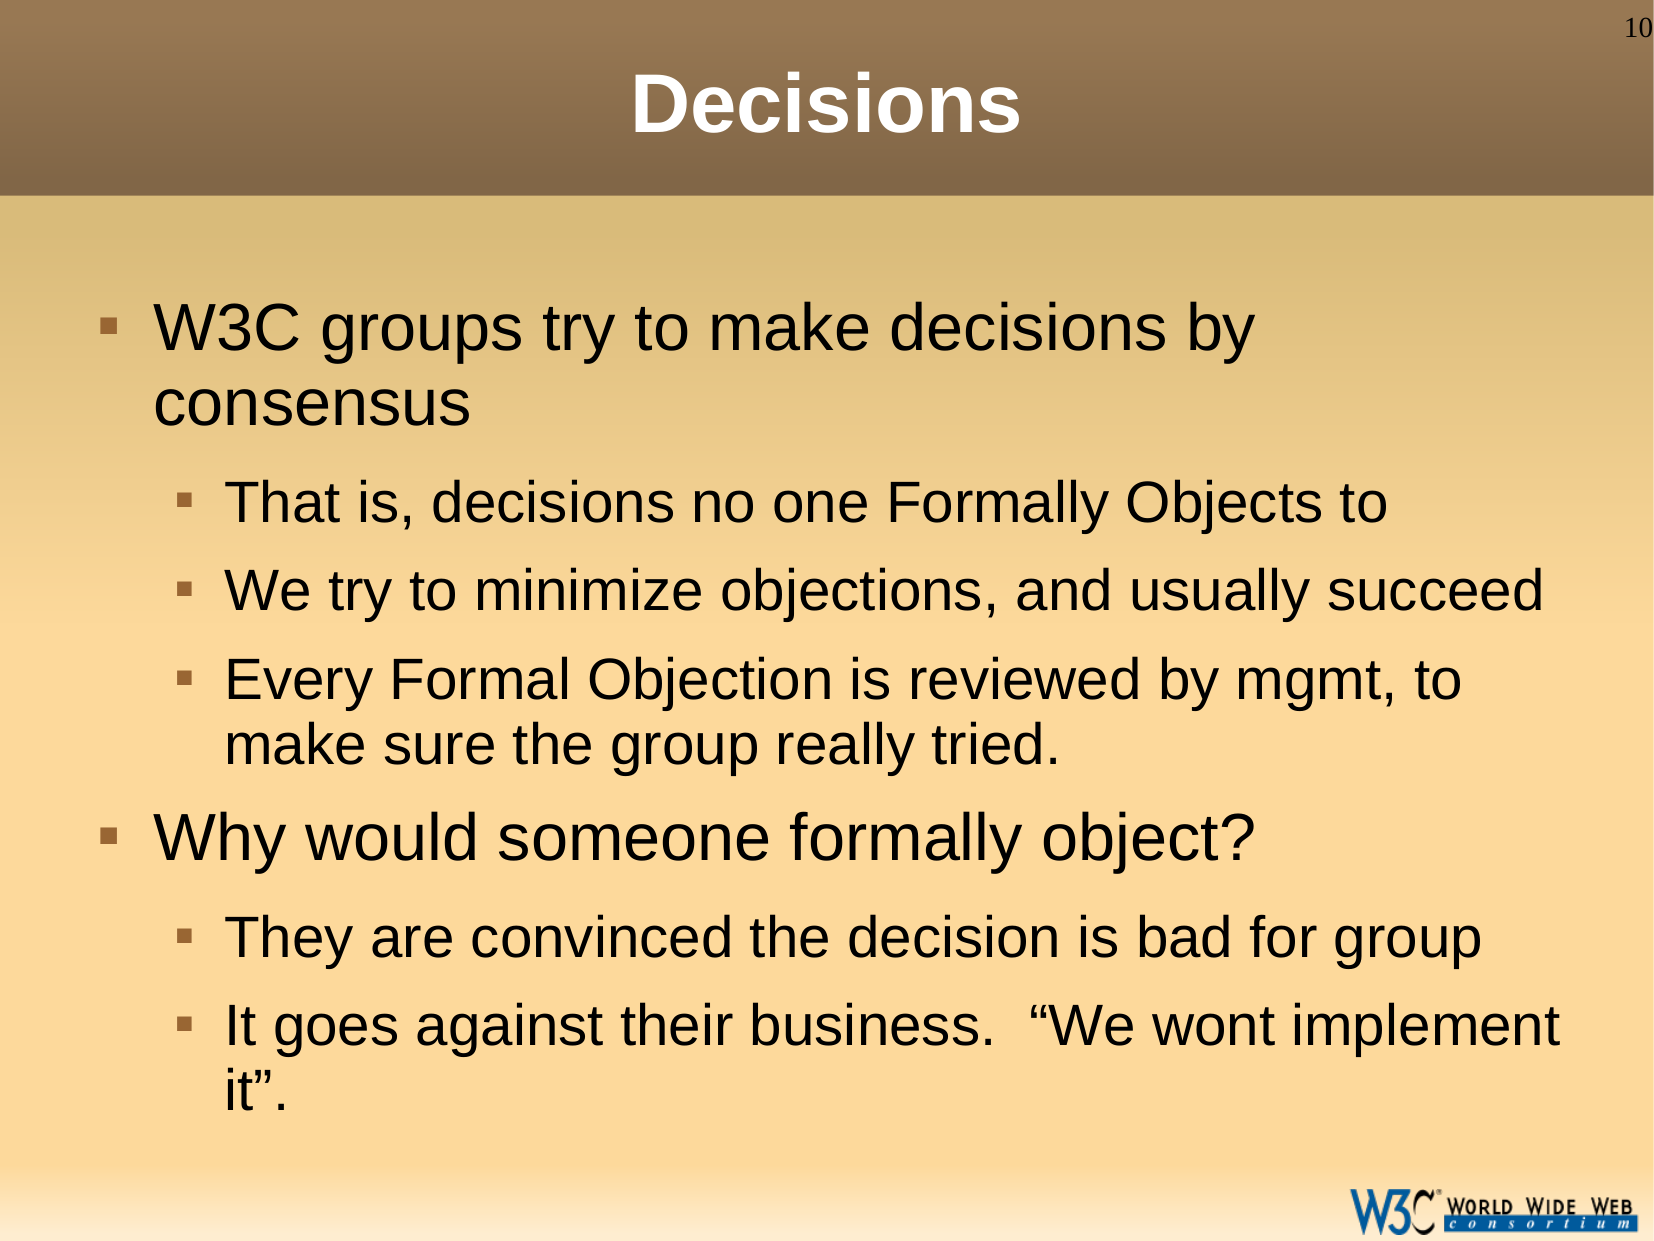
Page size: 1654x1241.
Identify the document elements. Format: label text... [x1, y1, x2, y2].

title Decisions [0, 0, 1654, 208]
list W3C groups try to make decisions by consensus That is, decisions no one Formally Objects to We try to minimize objections, and usually succeed Every Formal Objection is reviewed by mgmt, to make sure the group really tried. Why would someone formally object? They are convinced the decision is bad for group It goes against their business. “We wont implement it”. [82, 290, 1571, 1124]
picture [0, 208, 1654, 1241]
